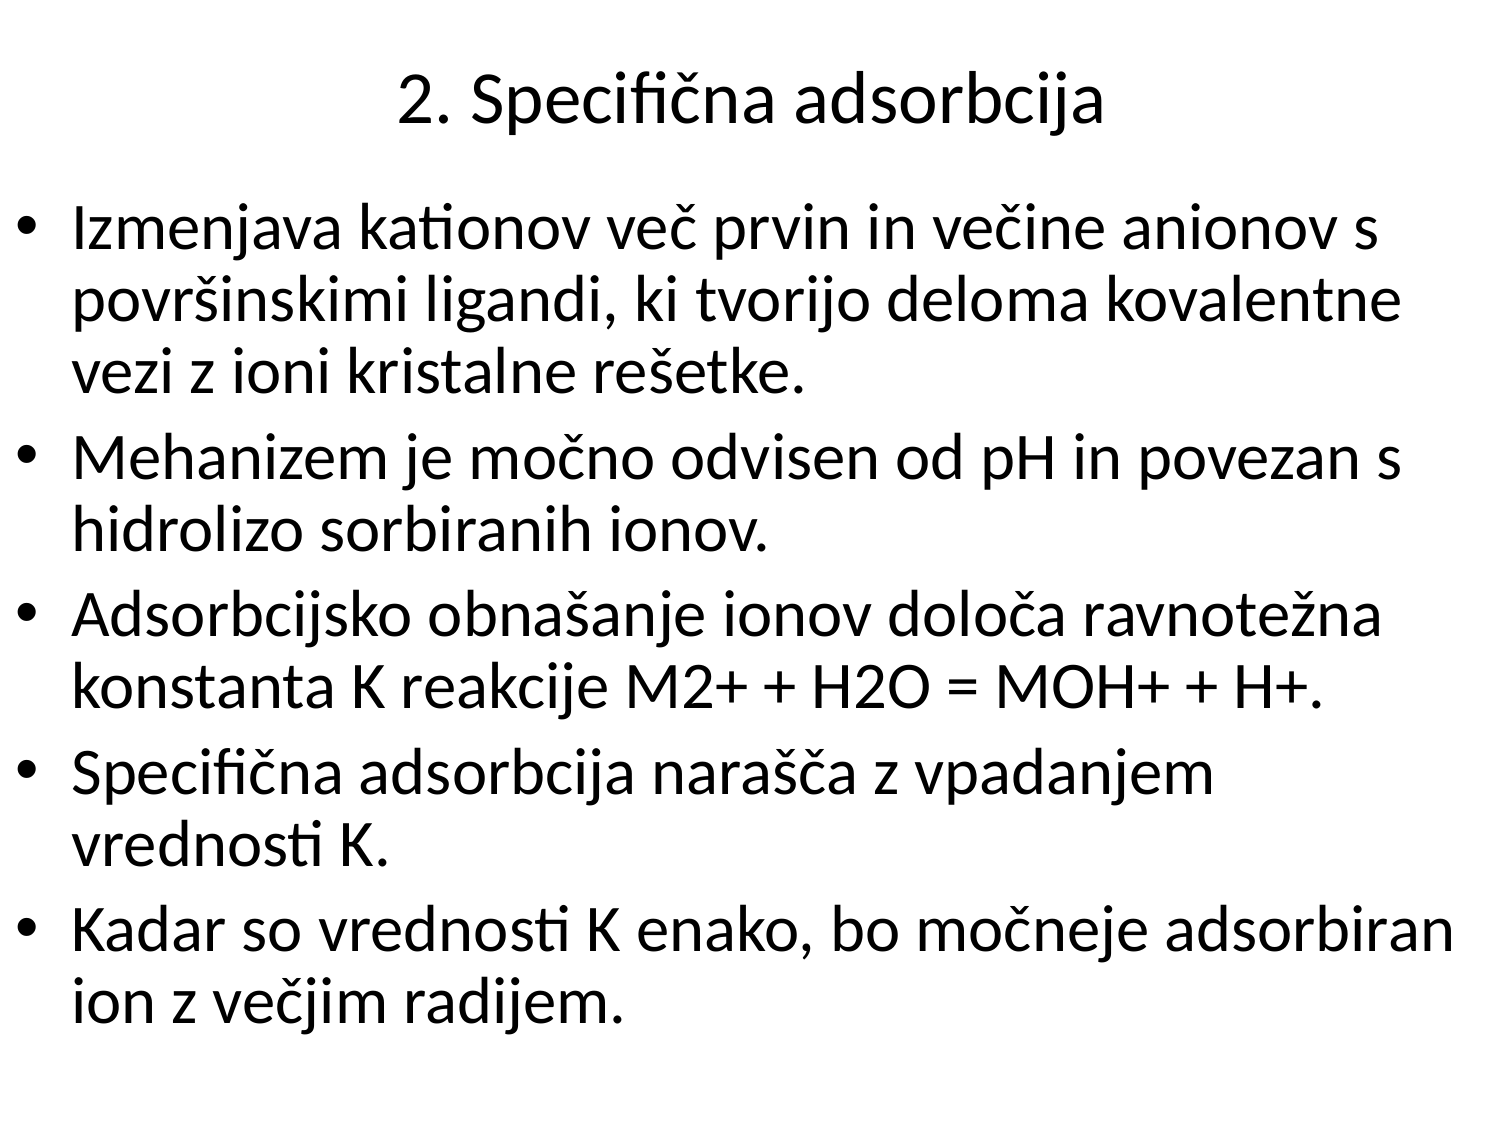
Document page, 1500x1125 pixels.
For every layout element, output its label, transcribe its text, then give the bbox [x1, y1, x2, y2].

title 2. Specifična adsorbcija [76, 0, 1427, 184]
list Izmenjava kationov več prvin in večine anionov s površinskimi ligandi, ki tvorijo deloma kovalentne vezi z ioni kristalne rešetke. Mehanizem je močno odvisen od pH in povezan s hidrolizo sorbiranih ionov. Adsorbcijsko obnašanje ionov določa ravnotežna konstanta K reakcije M2+ + H2O = MOH+ + H+. Specifična adsorbcija narašča z vpadanjem vrednosti K. Kadar so vrednosti K enako, bo močneje adsorbiran ion z večjim radijem. [0, 184, 1500, 1125]
